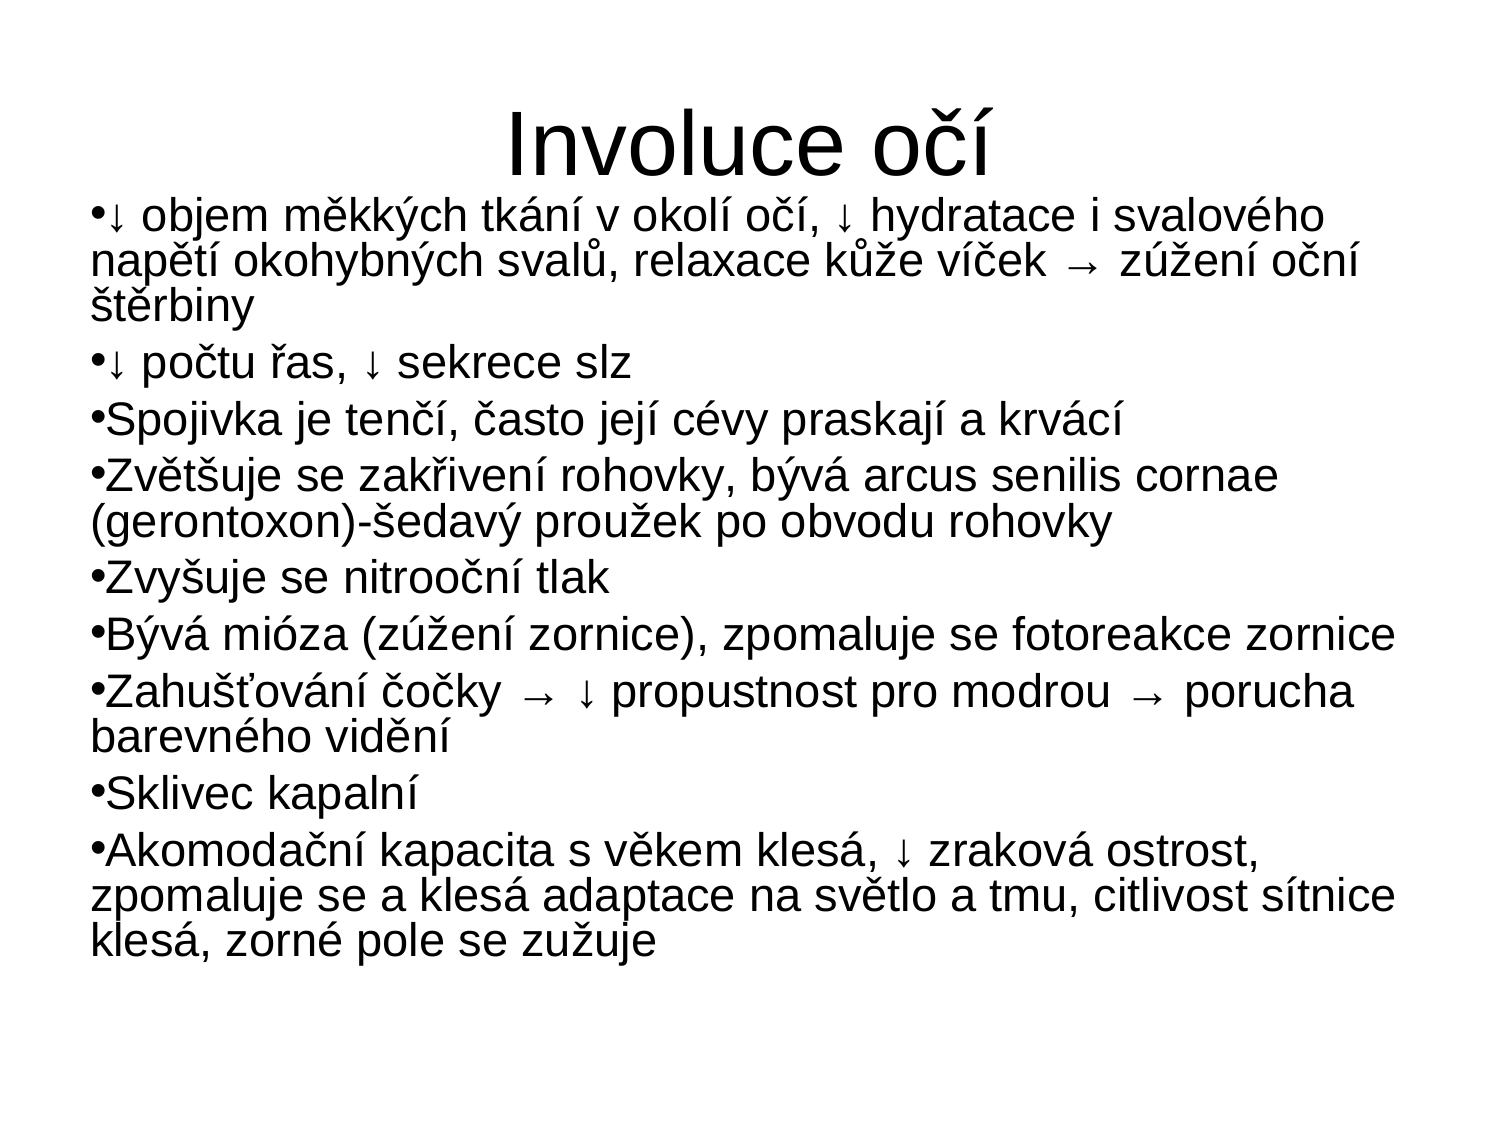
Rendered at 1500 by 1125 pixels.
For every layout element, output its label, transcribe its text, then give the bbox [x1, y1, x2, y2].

list ↓ objem měkkých tkání v okolí očí, ↓ hydratace i svalového napětí okohybných svalů, relaxace kůže víček → zúžení oční štěrbiny ↓ počtu řas, ↓ sekrece slz Spojivka je tenčí, často její cévy praskají a krvácí Zvětšuje se zakřivení rohovky, bývá arcus senilis cornae (gerontoxon)-šedavý proužek po obvodu rohovky Zvyšuje se nitrooční tlak Bývá mióza (zúžení zornice), zpomaluje se fotoreakce zornice Zahušťování čočky → ↓ propustnost pro modrou → porucha barevného vidění Sklivec kapalní Akomodační kapacita s věkem klesá, ↓ zraková ostrost, zpomaluje se a klesá adaptace na světlo a tmu, citlivost sítnice klesá, zorné pole se zužuje [75, 187, 1426, 1005]
title Involuce očí [75, 45, 1426, 187]
